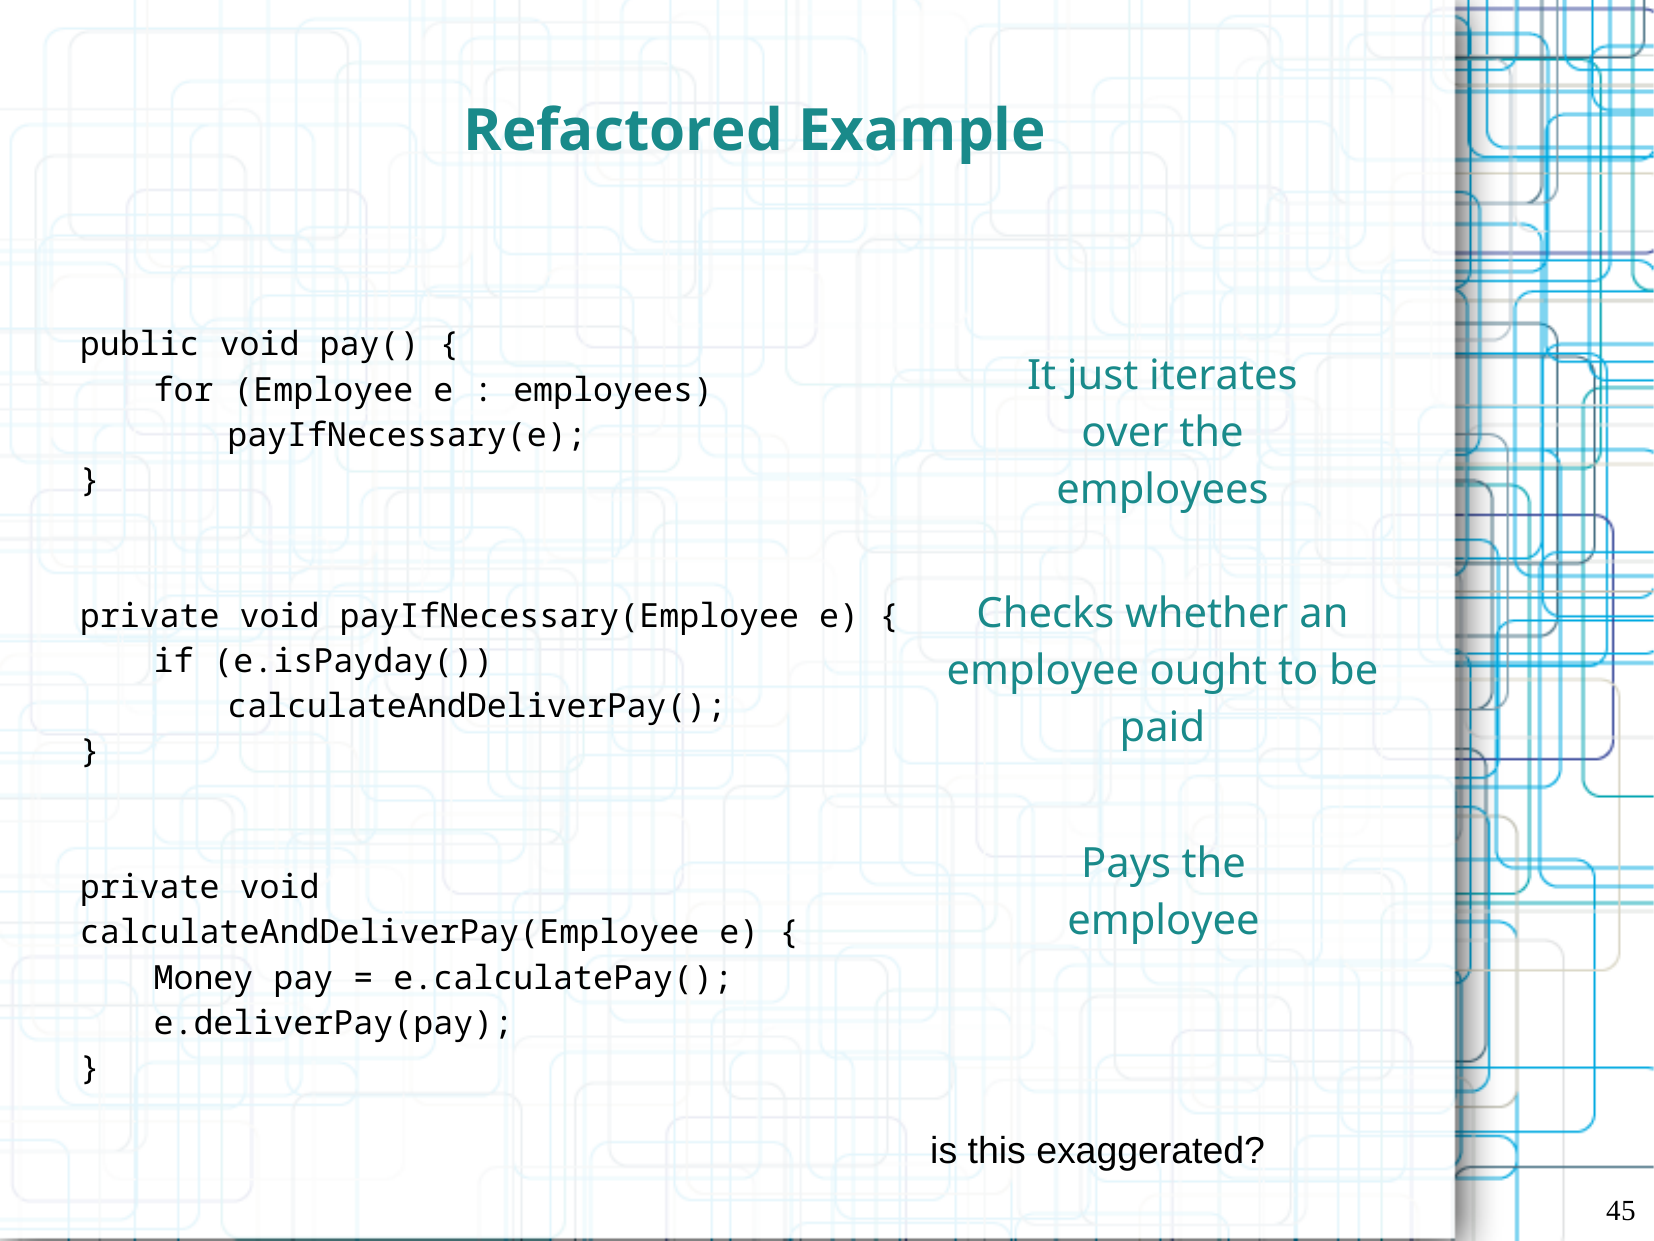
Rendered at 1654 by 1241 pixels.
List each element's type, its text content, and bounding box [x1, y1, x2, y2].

picture [0, 0, 1654, 1241]
text_box public void pay() { for (Employee e : employees) payIfNecessary(e); } private void payIfNecessary(Employee e) { if (e.isPayday()) calculateAndDeliverPay(); } private void calculateAndDeliverPay(Employee e) { Money pay = e.calculatePay(); e.deliverPay(pay); } [64, 312, 951, 1034]
text_box Checks whether an employee ought to be paid [900, 575, 1426, 683]
text_box is this exaggerated? [915, 1122, 1300, 1179]
text_box Refactored Example [436, 81, 1074, 261]
text_box Pays the employee [994, 825, 1333, 933]
text_box It just iterates over the employees [975, 337, 1351, 446]
